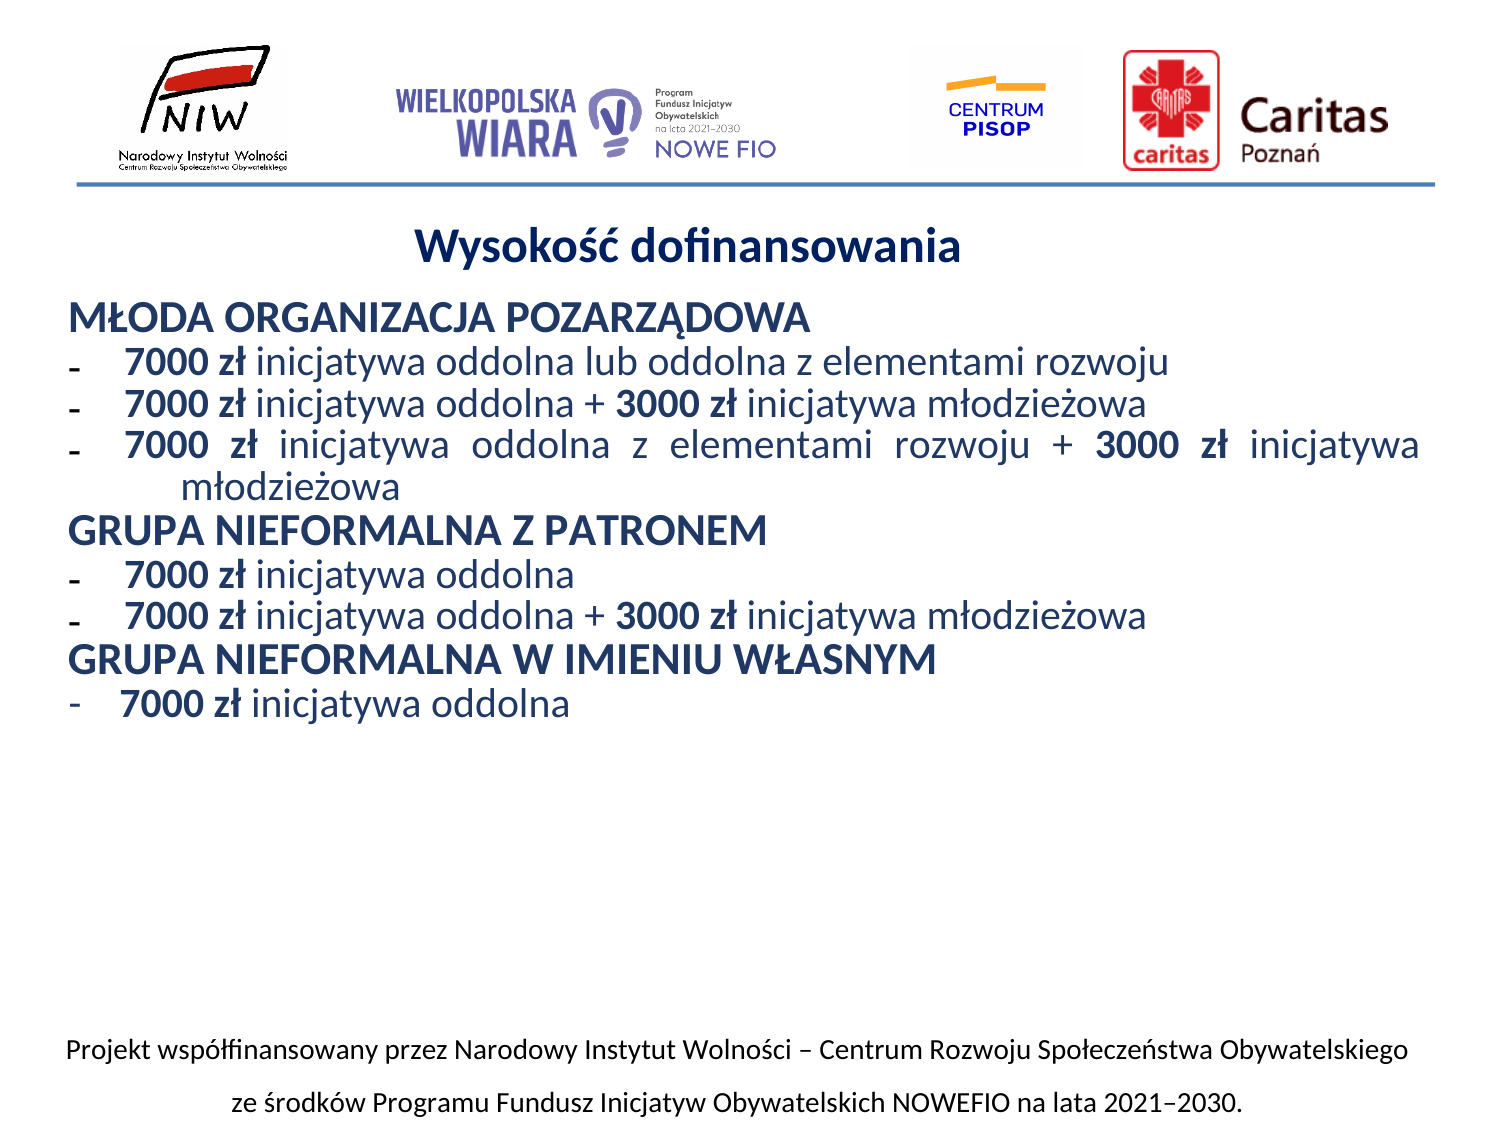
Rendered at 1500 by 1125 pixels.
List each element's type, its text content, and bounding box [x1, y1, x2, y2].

text_box MŁODA ORGANIZACJA POZARZĄDOWA 7000 zł inicjatywa oddolna lub oddolna z elementami rozwoju 7000 zł inicjatywa oddolna + 3000 zł inicjatywa młodzieżowa 7000 zł inicjatywa oddolna z elementami rozwoju + 3000 zł inicjatywa młodzieżowa GRUPA NIEFORMALNA Z PATRONEM 7000 zł inicjatywa oddolna 7000 zł inicjatywa oddolna + 3000 zł inicjatywa młodzieżowa GRUPA NIEFORMALNA W IMIENIU WŁASNYM - 7000 zł inicjatywa oddolna [53, 290, 1436, 965]
text_box Wysokość dofinansowania [399, 204, 1150, 281]
